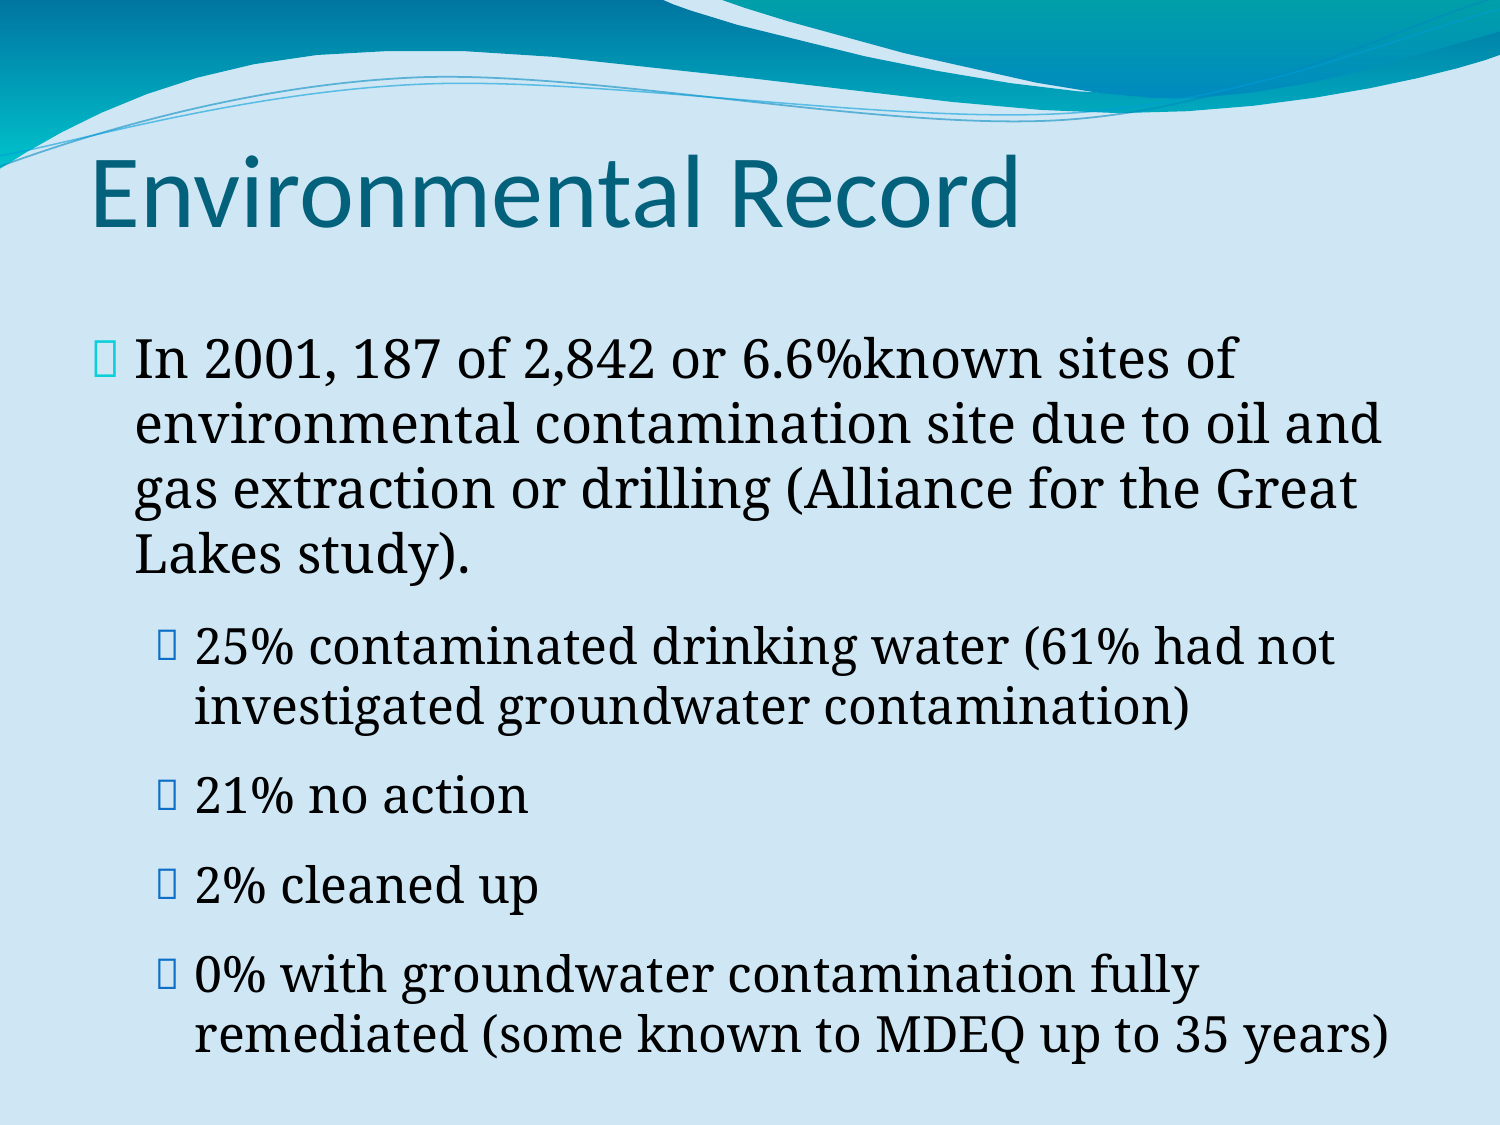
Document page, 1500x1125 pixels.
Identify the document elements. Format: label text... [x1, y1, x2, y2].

title Environmental Record [75, 115, 1425, 303]
list In 2001, 187 of 2,842 or 6.6%known sites of environmental contamination site due to oil and gas extraction or drilling (Alliance for the Great Lakes study). 25% contaminated drinking water (61% had not investigated groundwater contamination) 21% no action 2% cleaned up 0% with groundwater contamination fully remediated (some known to MDEQ up to 35 years) In 2007 reported that the MDEQ, Office of OGM maintains an internal list of ~700 O&G contamination sites known since 1986. [75, 317, 1425, 1038]
